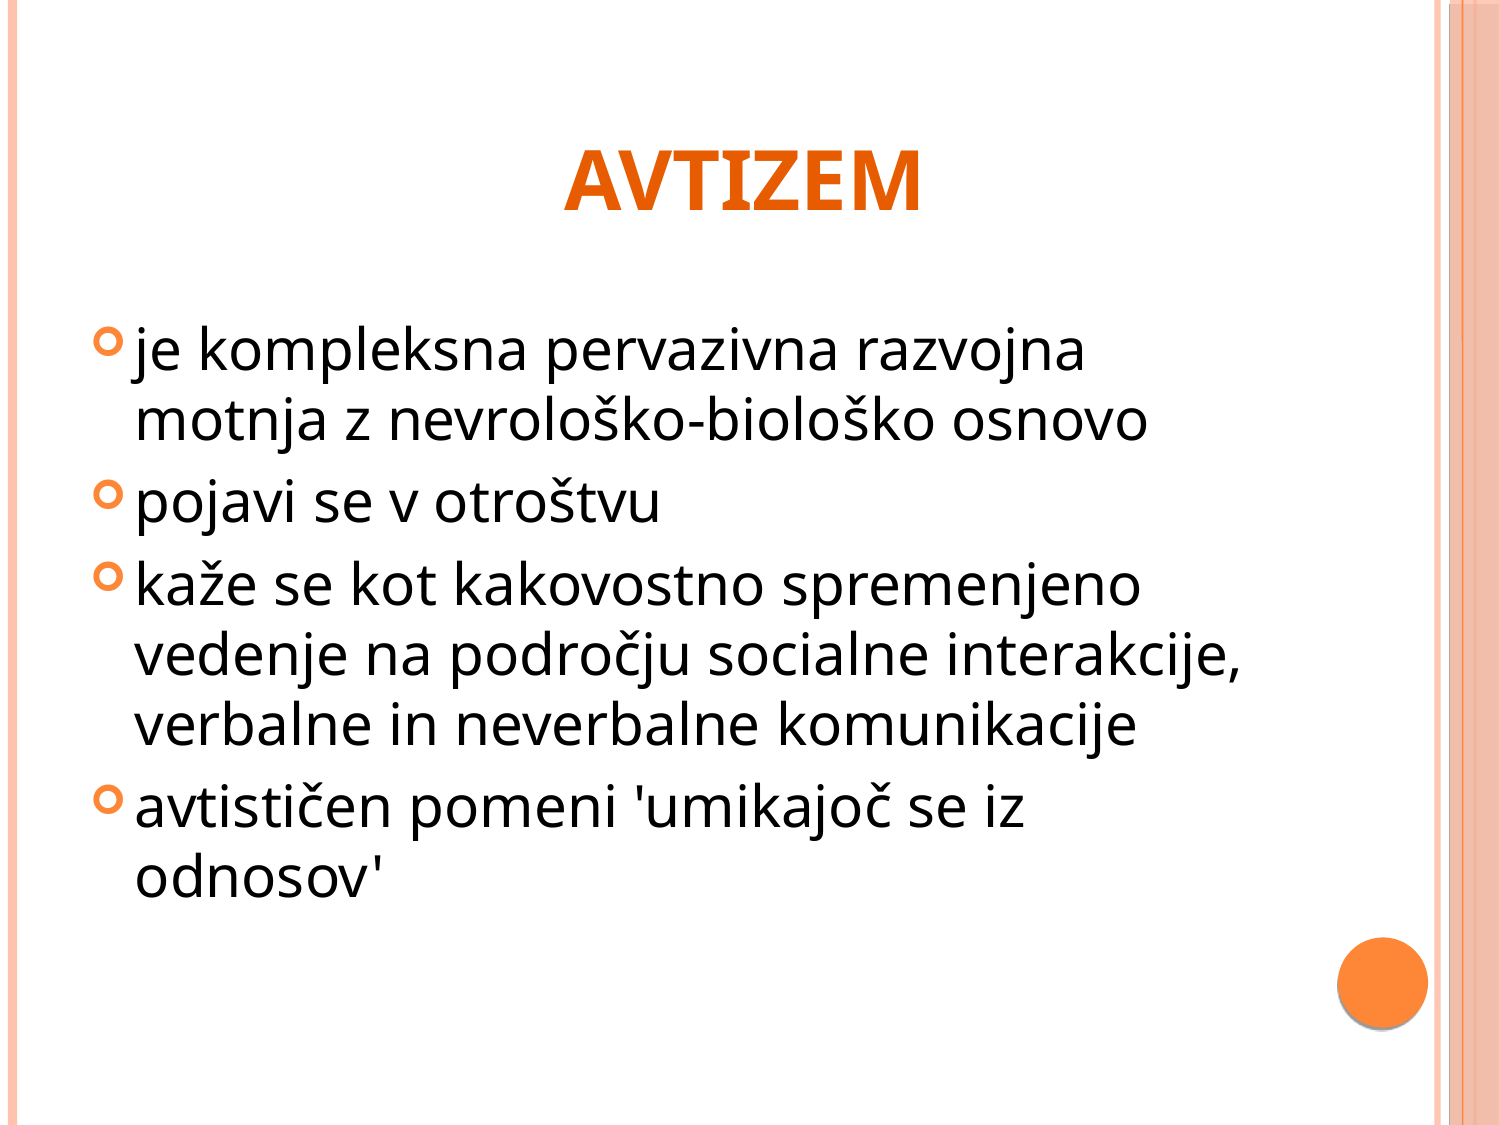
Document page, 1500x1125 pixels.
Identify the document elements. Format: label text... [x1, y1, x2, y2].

title AVTIZEM [70, 46, 1421, 235]
list je kompleksna pervazivna razvojna motnja z nevrološko-biološko osnovo pojavi se v otroštvu kaže se kot kakovostno spremenjeno vedenje na področju socialne interakcije, verbalne in neverbalne komunikacije avtističen pomeni 'umikajoč se iz odnosov' [75, 304, 1300, 1062]
